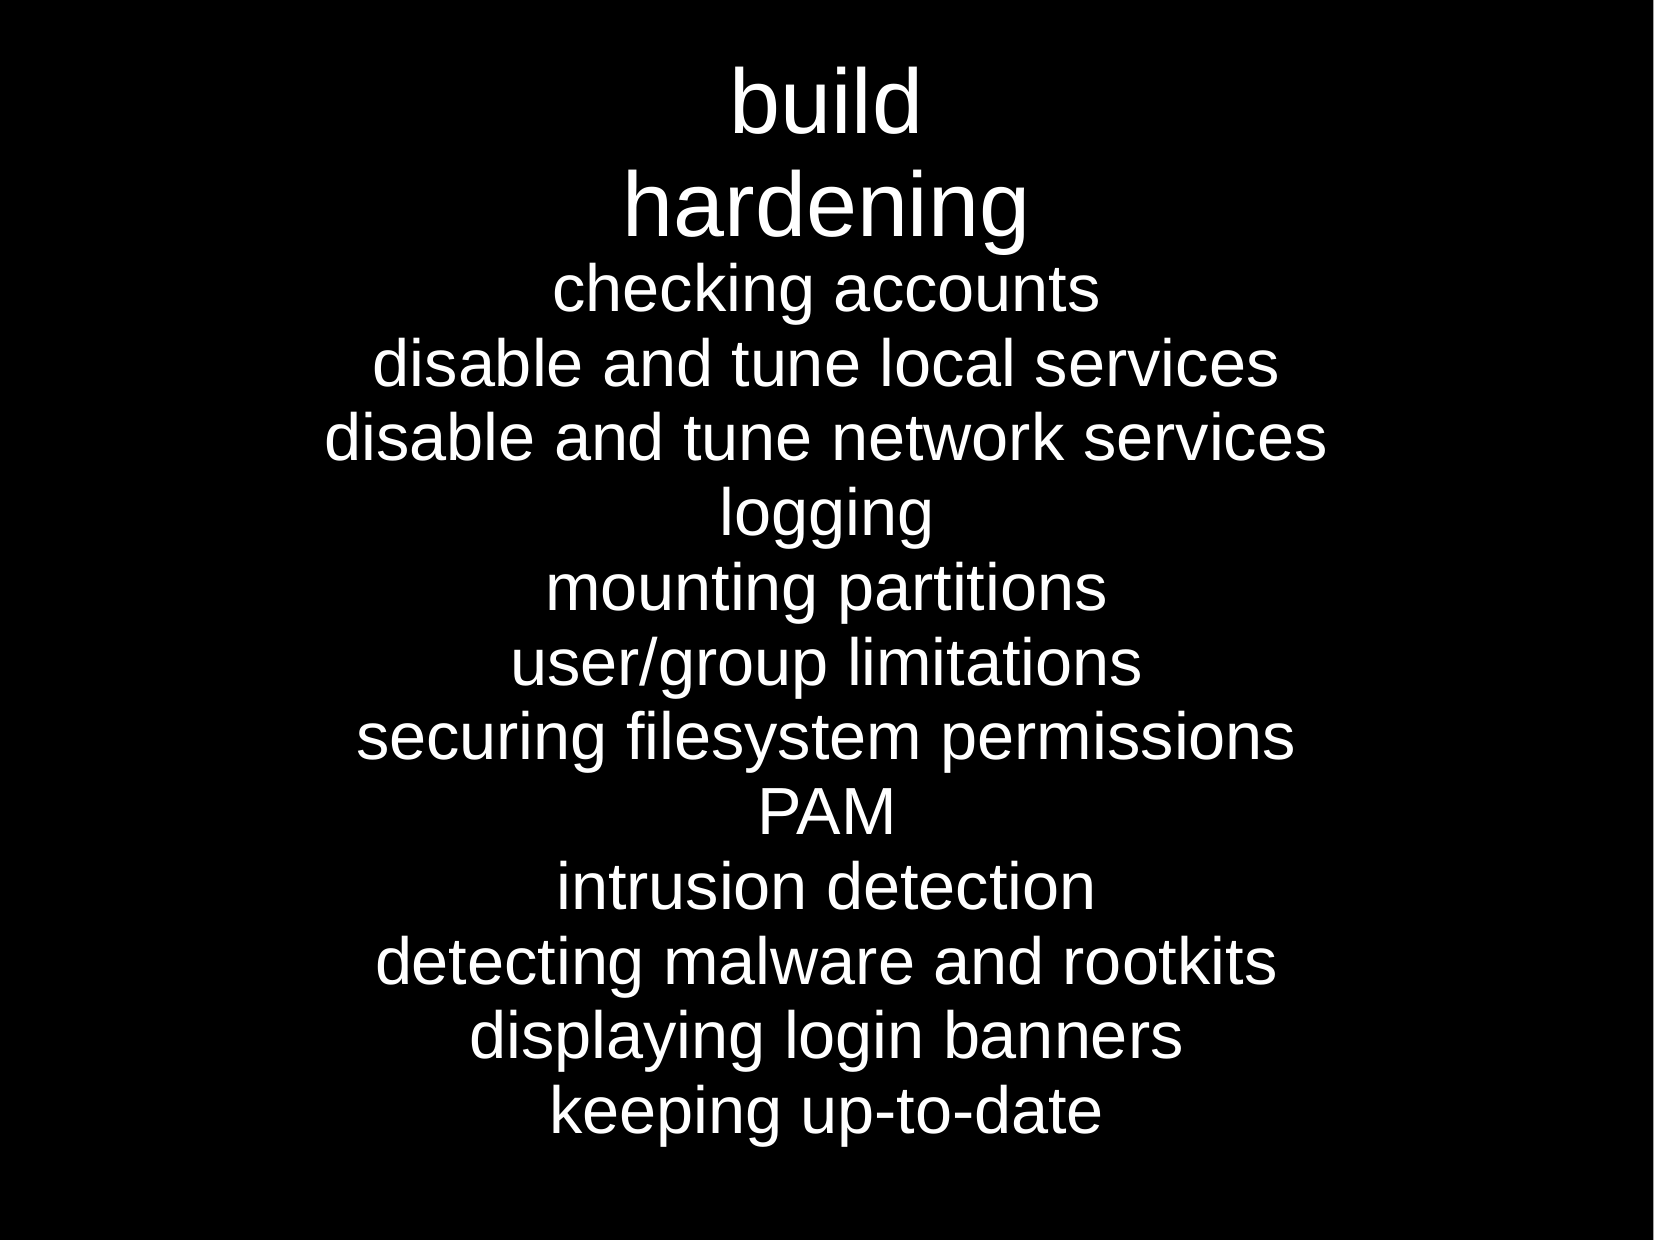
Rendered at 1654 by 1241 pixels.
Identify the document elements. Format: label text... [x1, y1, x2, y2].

title build hardening [82, 49, 1571, 250]
subtitle checking accounts disable and tune local services disable and tune network services logging mounting partitions user/group limitations securing filesystem permissions PAM intrusion detection detecting malware and rootkits displaying login banners keeping up-to-date [82, 250, 1571, 1149]
